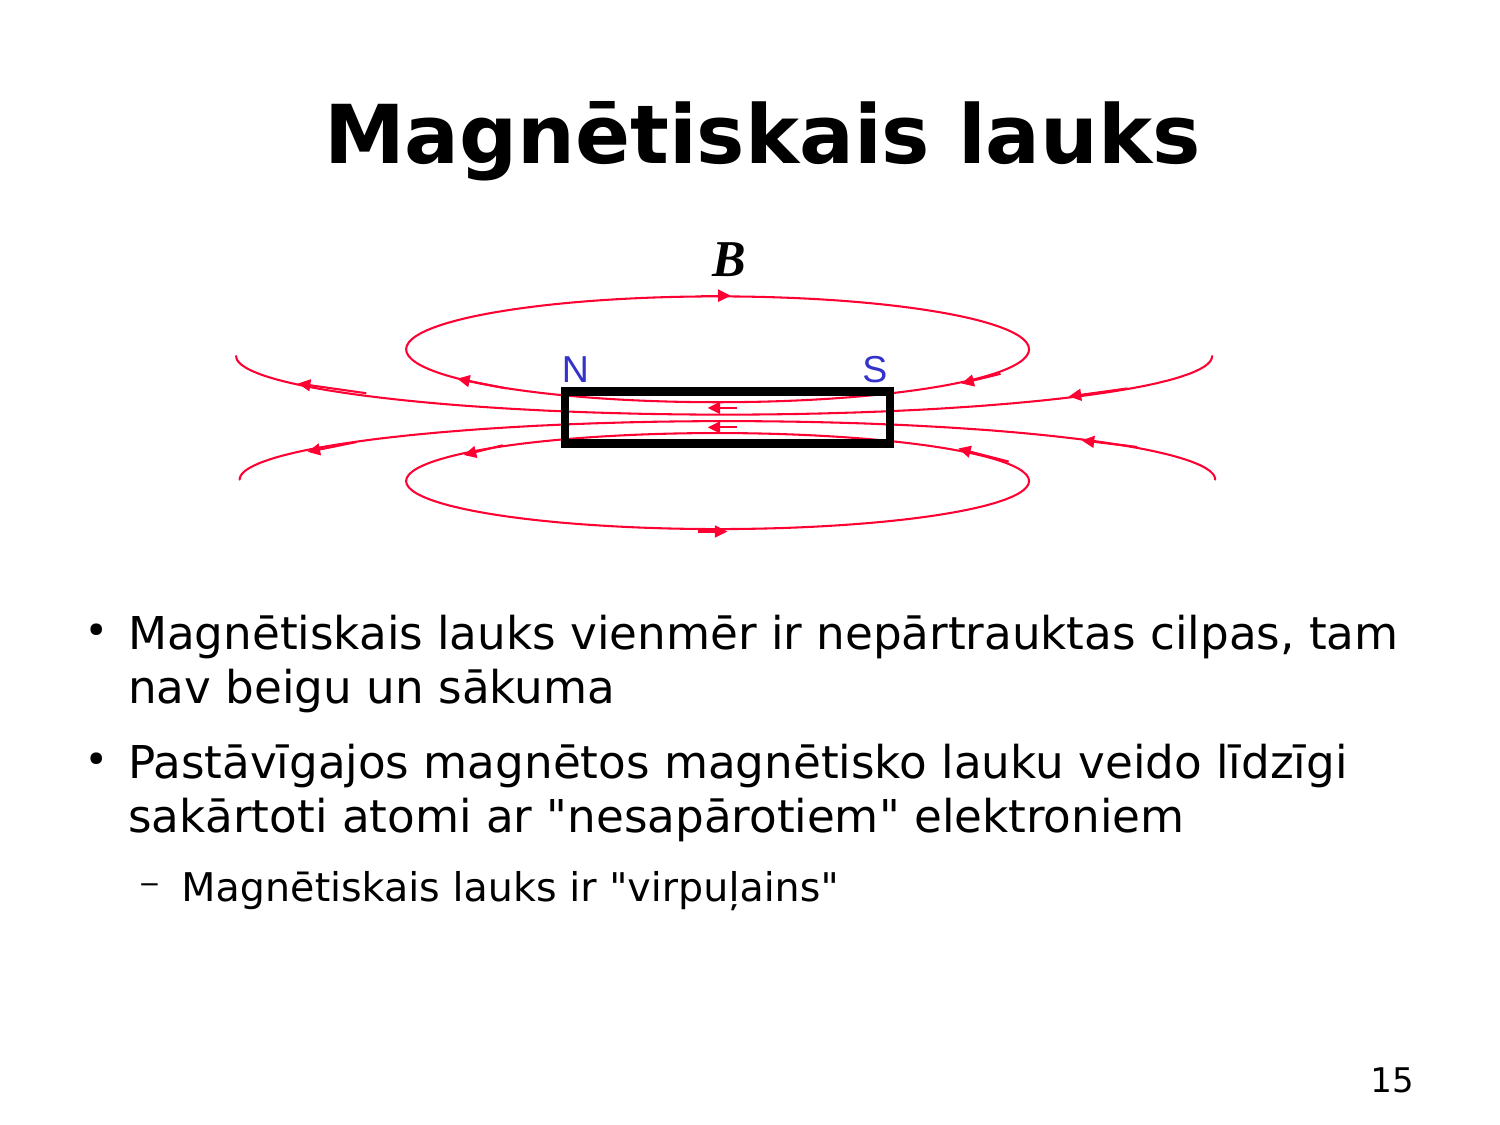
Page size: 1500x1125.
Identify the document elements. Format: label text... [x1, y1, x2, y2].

title Magnētiskais lauks [125, 37, 1401, 225]
list Magnētiskais lauks vienmēr ir nepārtrauktas cilpas, tam nav beigu un sākuma Pastāvīgajos magnētos magnētisko lauku veido līdzīgi sakārtoti atomi ar "nesapārotiem" elektroniem Magnētiskais lauks ir "virpuļains" [75, 604, 1426, 916]
text_box N [547, 337, 604, 398]
text_box S [847, 337, 903, 398]
chart [707, 224, 750, 280]
